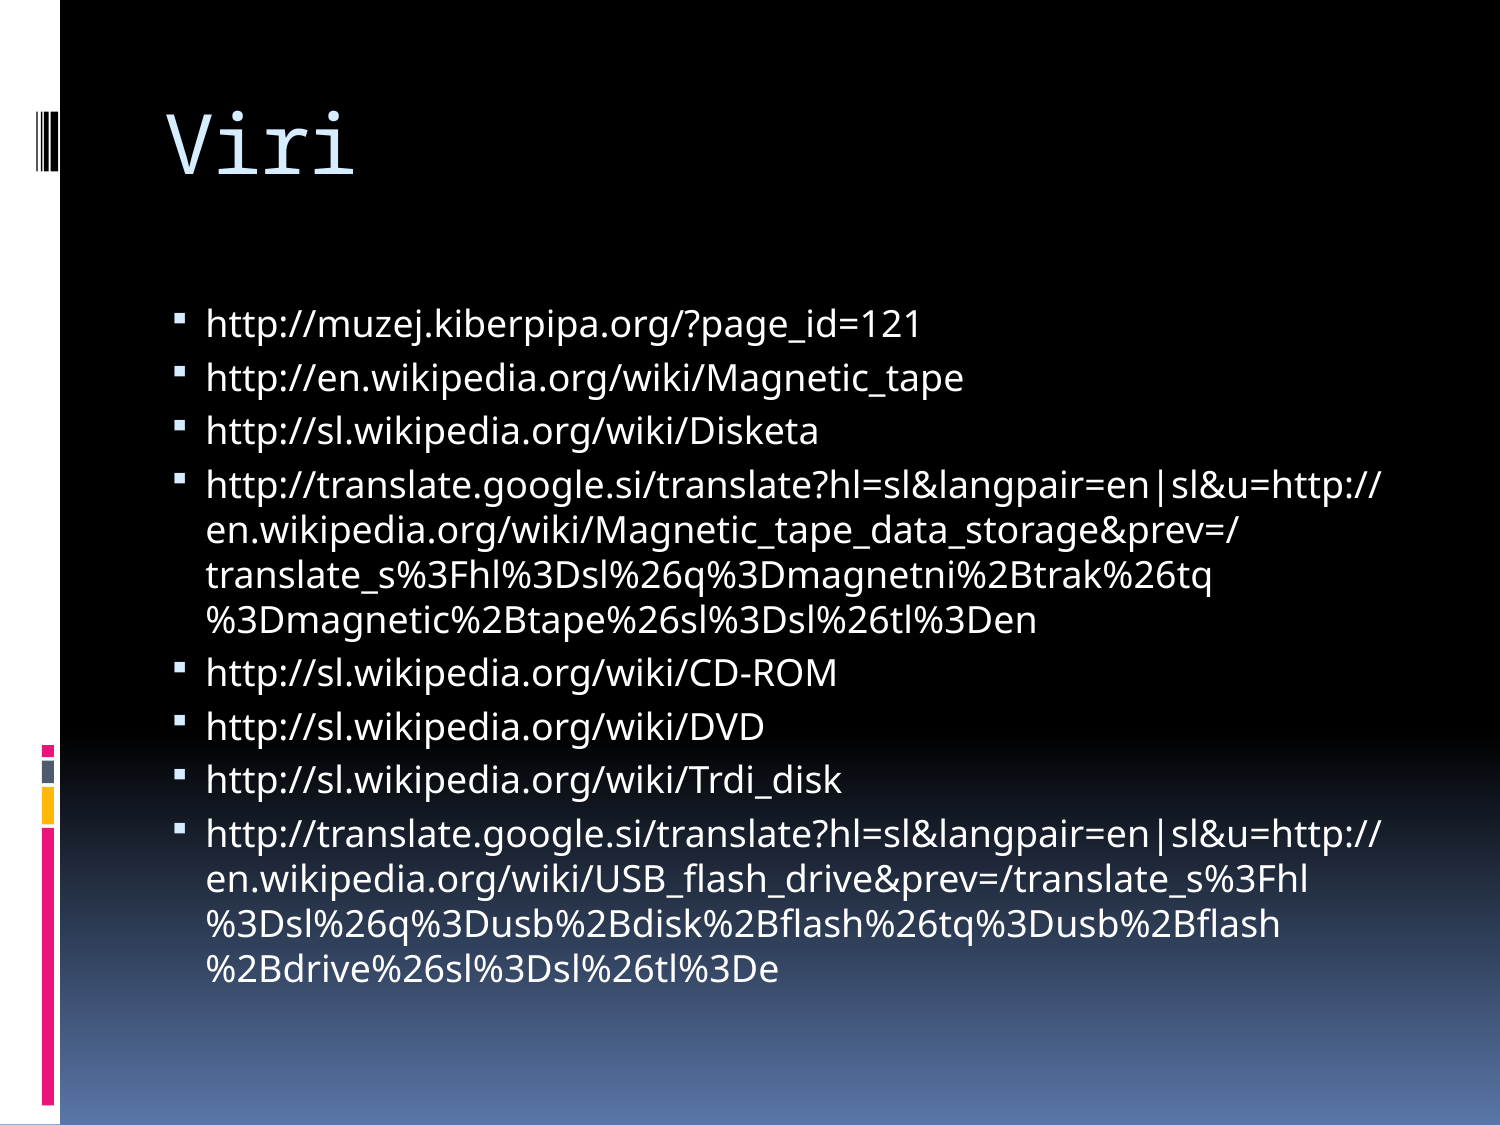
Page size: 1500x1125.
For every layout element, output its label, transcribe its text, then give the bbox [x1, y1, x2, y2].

list http://muzej.kiberpipa.org/?page_id=121 http://en.wikipedia.org/wiki/Magnetic_tape http://sl.wikipedia.org/wiki/Disketa http://translate.google.si/translate?hl=sl&langpair=en|sl&u=http://en.wikipedia.org/wiki/Magnetic_tape_data_storage&prev=/translate_s%3Fhl%3Dsl%26q%3Dmagnetni%2Btrak%26tq%3Dmagnetic%2Btape%26sl%3Dsl%26tl%3Den http://sl.wikipedia.org/wiki/CD-ROM http://sl.wikipedia.org/wiki/DVD http://sl.wikipedia.org/wiki/Trdi_disk http://translate.google.si/translate?hl=sl&langpair=en|sl&u=http://en.wikipedia.org/wiki/USB_flash_drive&prev=/translate_s%3Fhl%3Dsl%26q%3Dusb%2Bdisk%2Bflash%26tq%3Dusb%2Bflash%2Bdrive%26sl%3Dsl%26tl%3De [150, 292, 1425, 1043]
title Viri [150, 84, 1425, 235]
